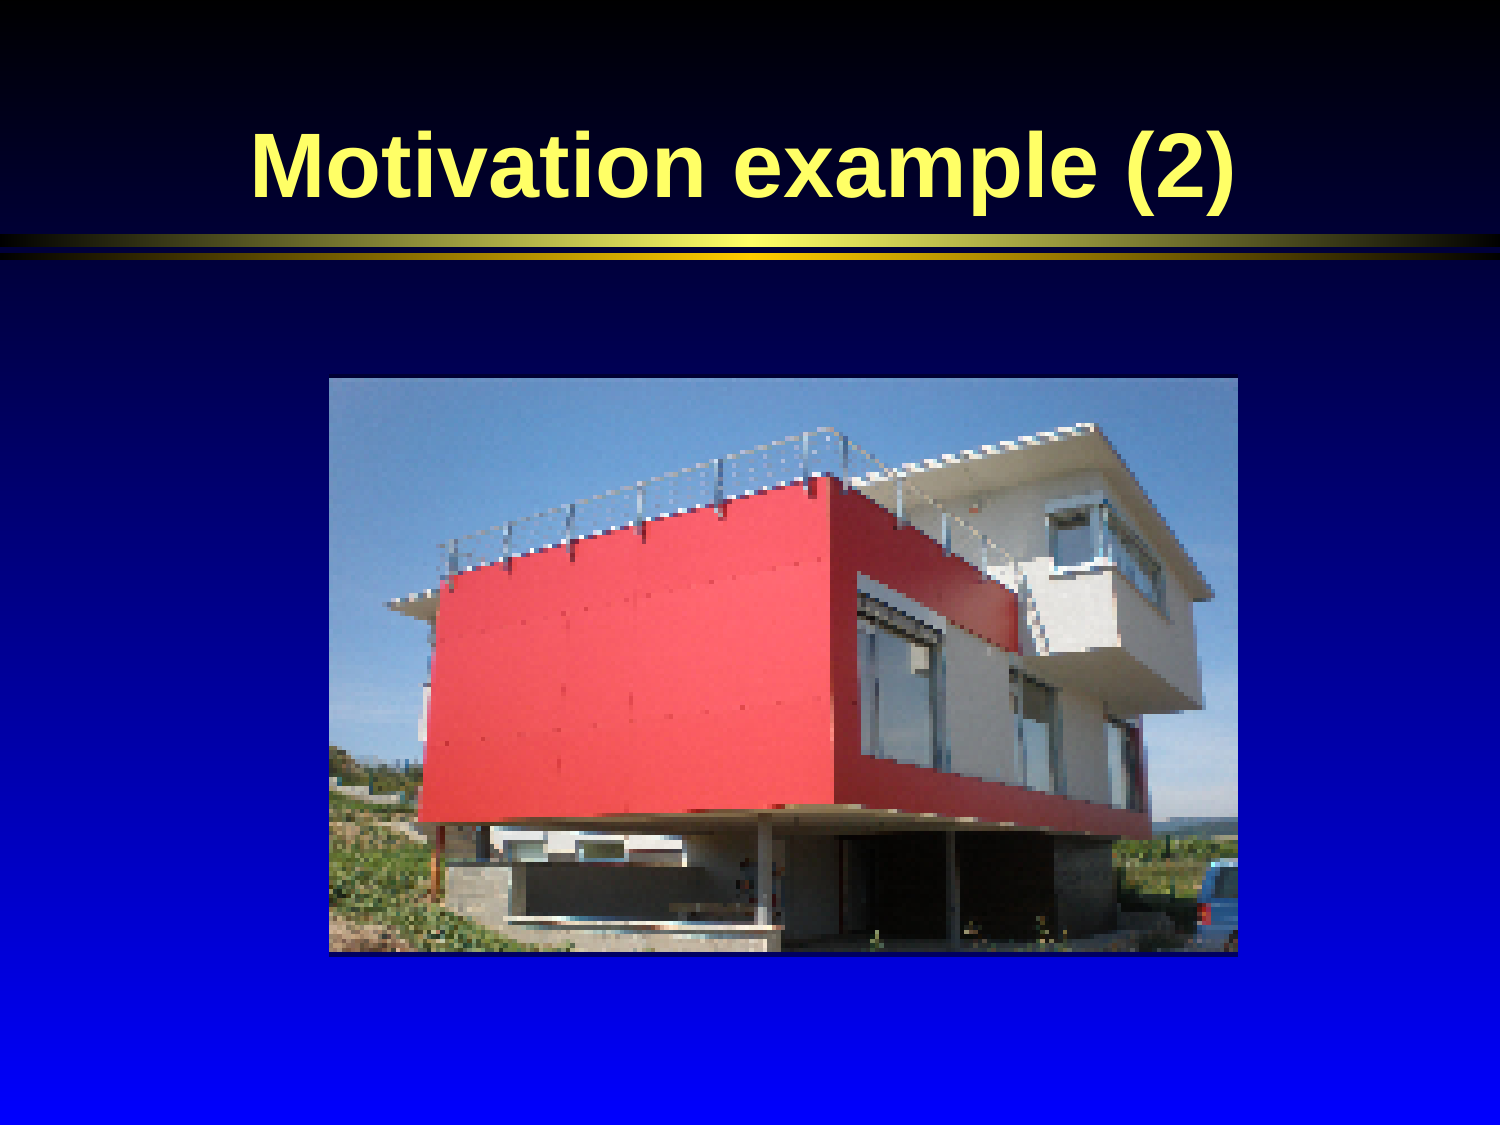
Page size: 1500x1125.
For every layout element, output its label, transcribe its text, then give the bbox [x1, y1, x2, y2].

picture [329, 374, 1238, 957]
title Motivation example (2) [99, 0, 1388, 225]
